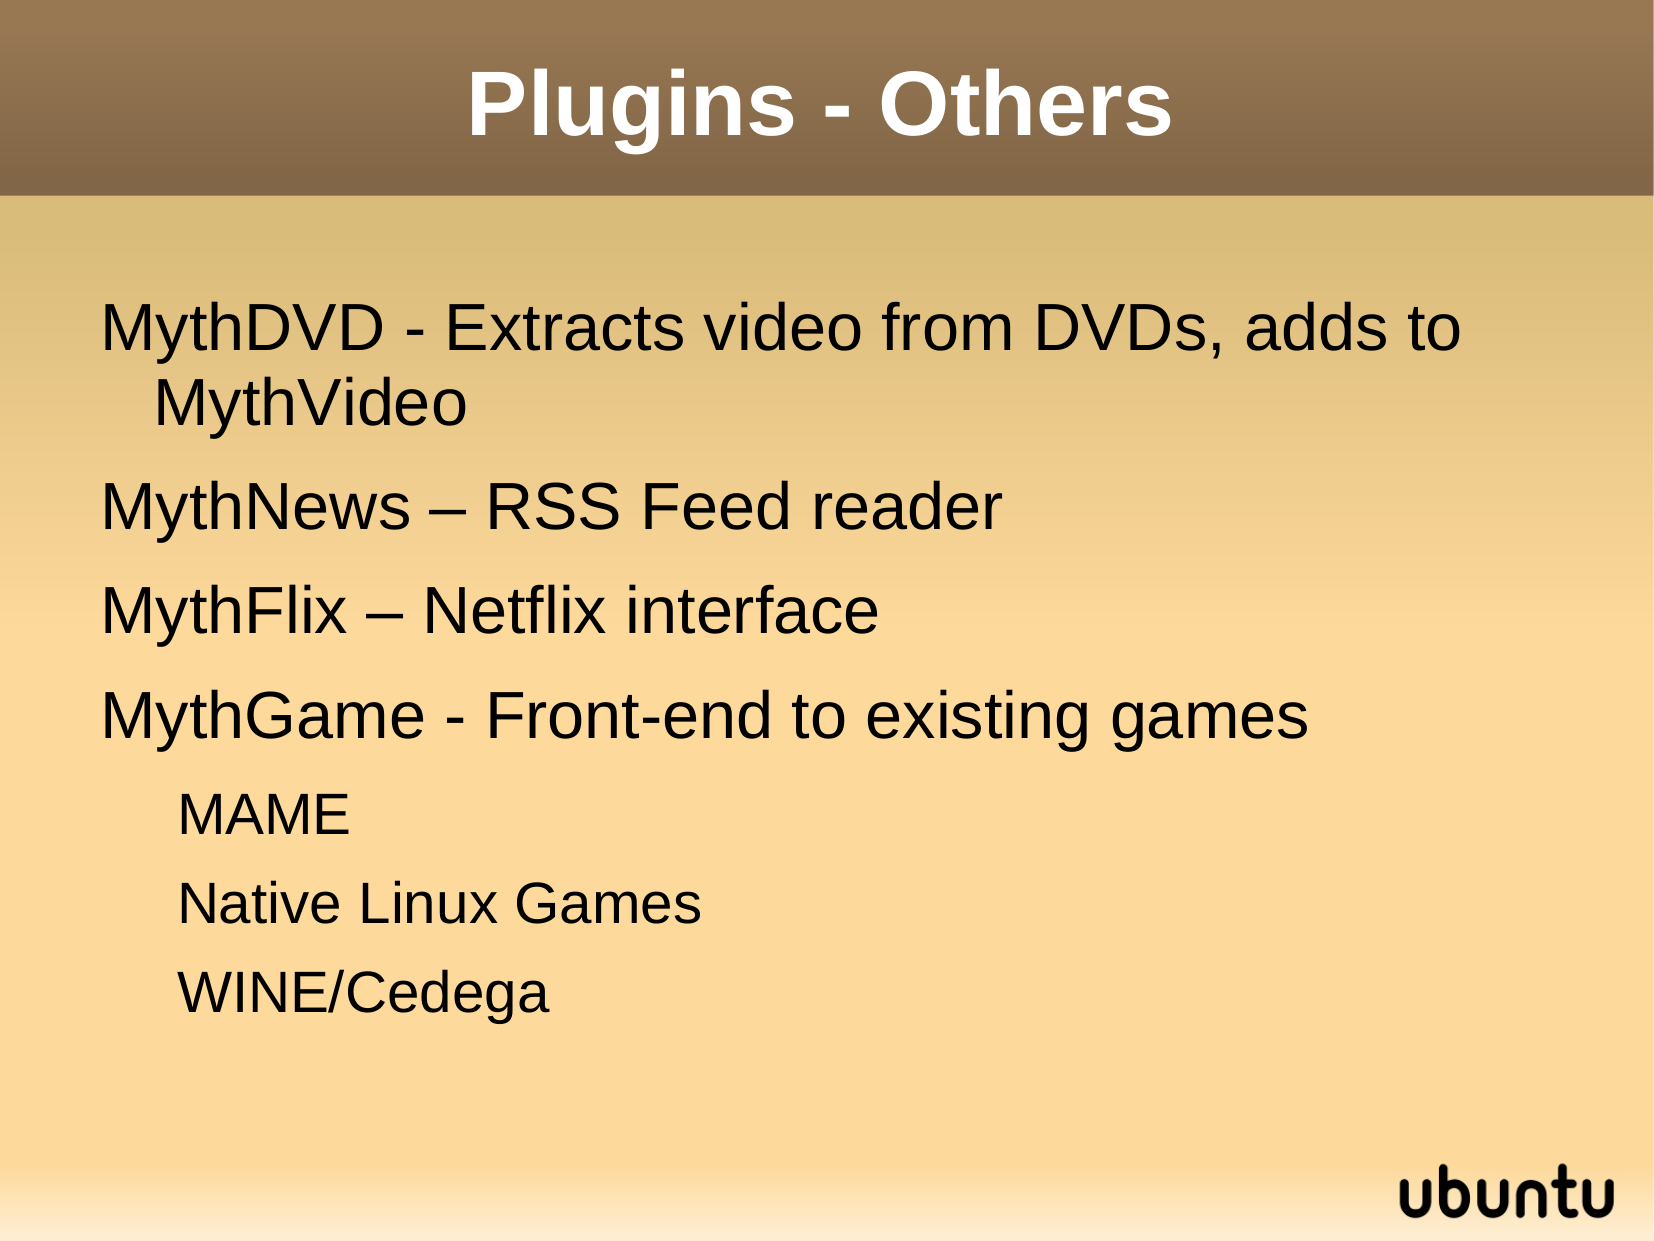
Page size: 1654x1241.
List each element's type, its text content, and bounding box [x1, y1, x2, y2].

picture [0, 0, 1654, 1241]
title Plugins - Others [76, 7, 1565, 200]
list MythDVD - Extracts video from DVDs, adds to MythVideo MythNews – RSS Feed reader MythFlix – Netflix interface MythGame - Front-end to existing games MAME Native Linux Games WINE/Cedega [82, 290, 1571, 1094]
